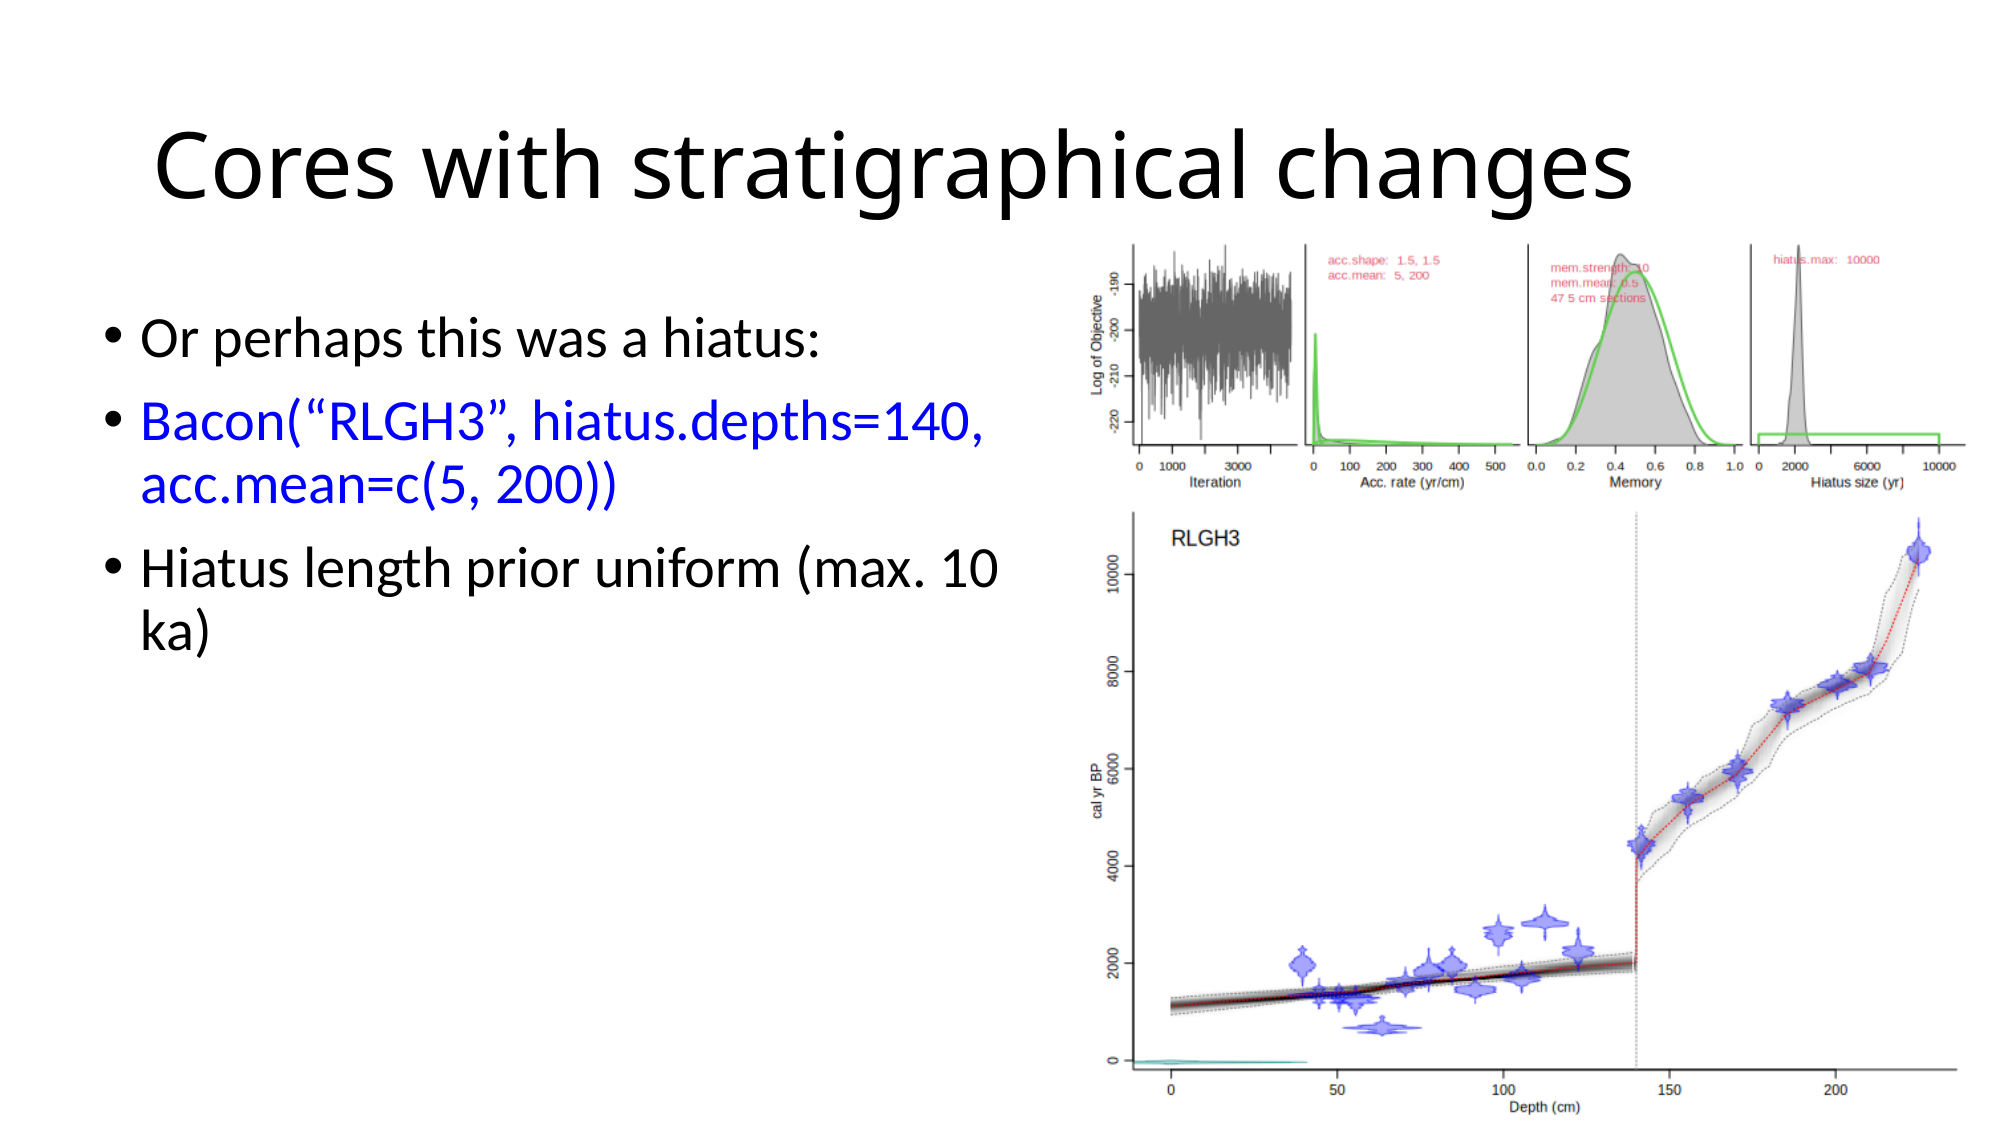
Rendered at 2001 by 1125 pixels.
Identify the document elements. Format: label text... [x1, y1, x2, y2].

text_box Cores with stratigraphical changes [137, 59, 1863, 278]
text_box Or perhaps this was a hiatus: Bacon(“RLGH3”, hiatus.depths=140, acc.mean=c(5, 200)) Hiatus length prior uniform (max. 10 ka) [88, 299, 1087, 1014]
picture [1087, 236, 1971, 1119]
